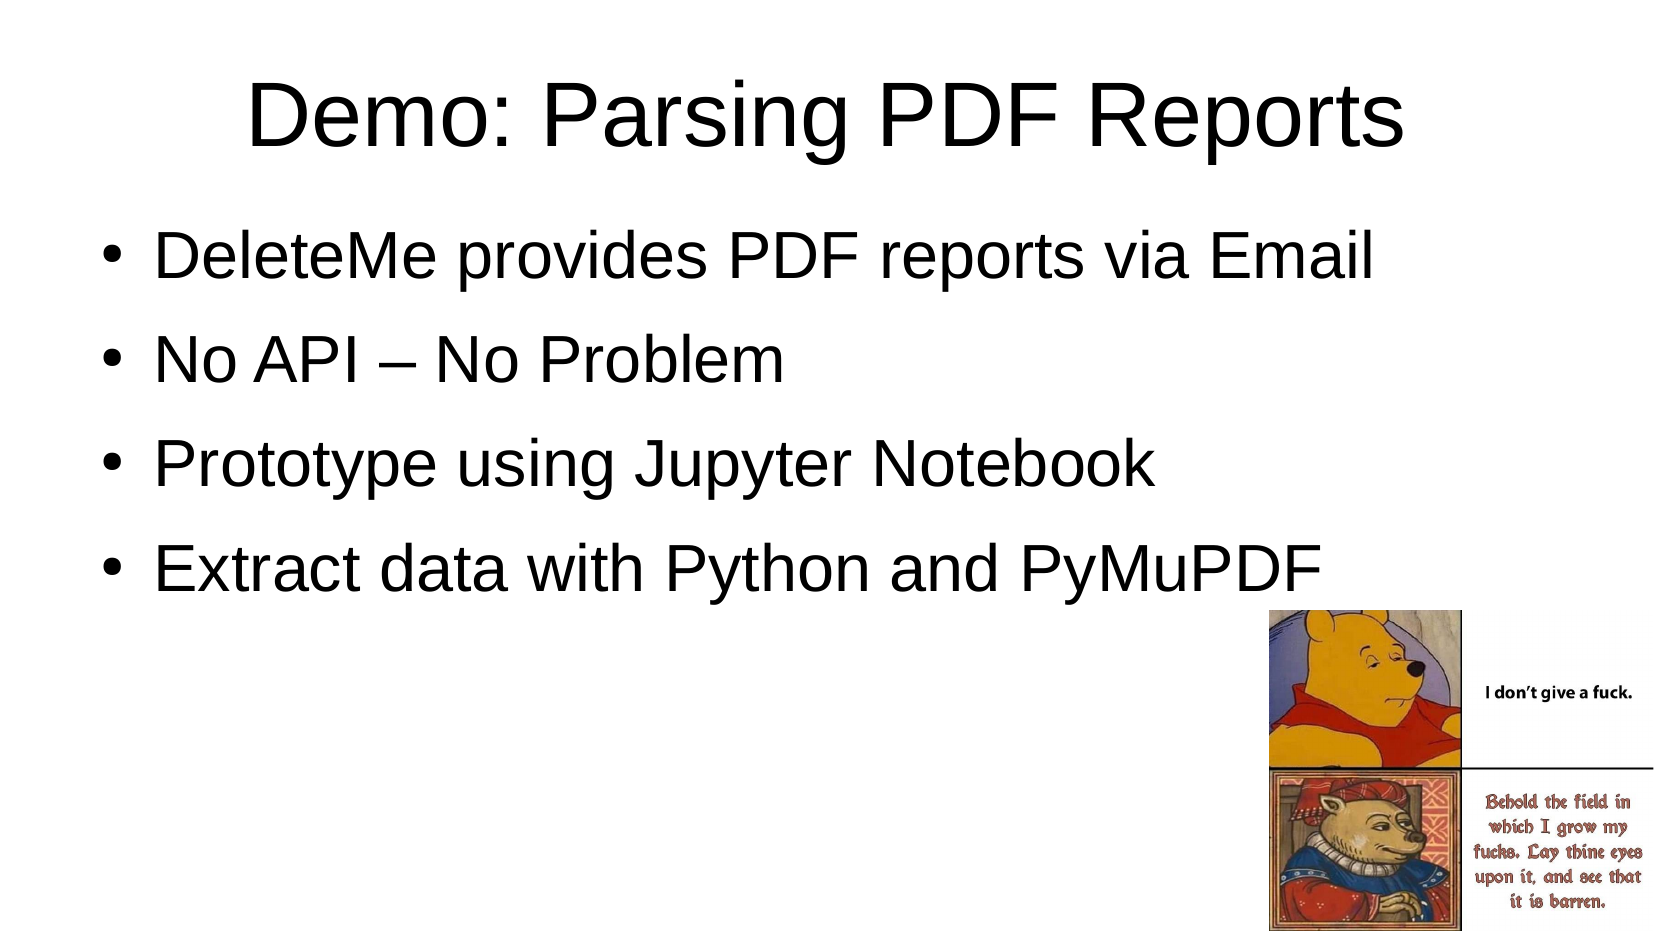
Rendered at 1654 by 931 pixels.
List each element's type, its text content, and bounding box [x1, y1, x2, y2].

list DeleteMe provides PDF reports via Email No API – No Problem Prototype using Jupyter Notebook Extract data with Python and PyMuPDF [82, 217, 1571, 758]
title Demo: Parsing PDF Reports [82, 37, 1571, 193]
picture [1269, 610, 1654, 931]
